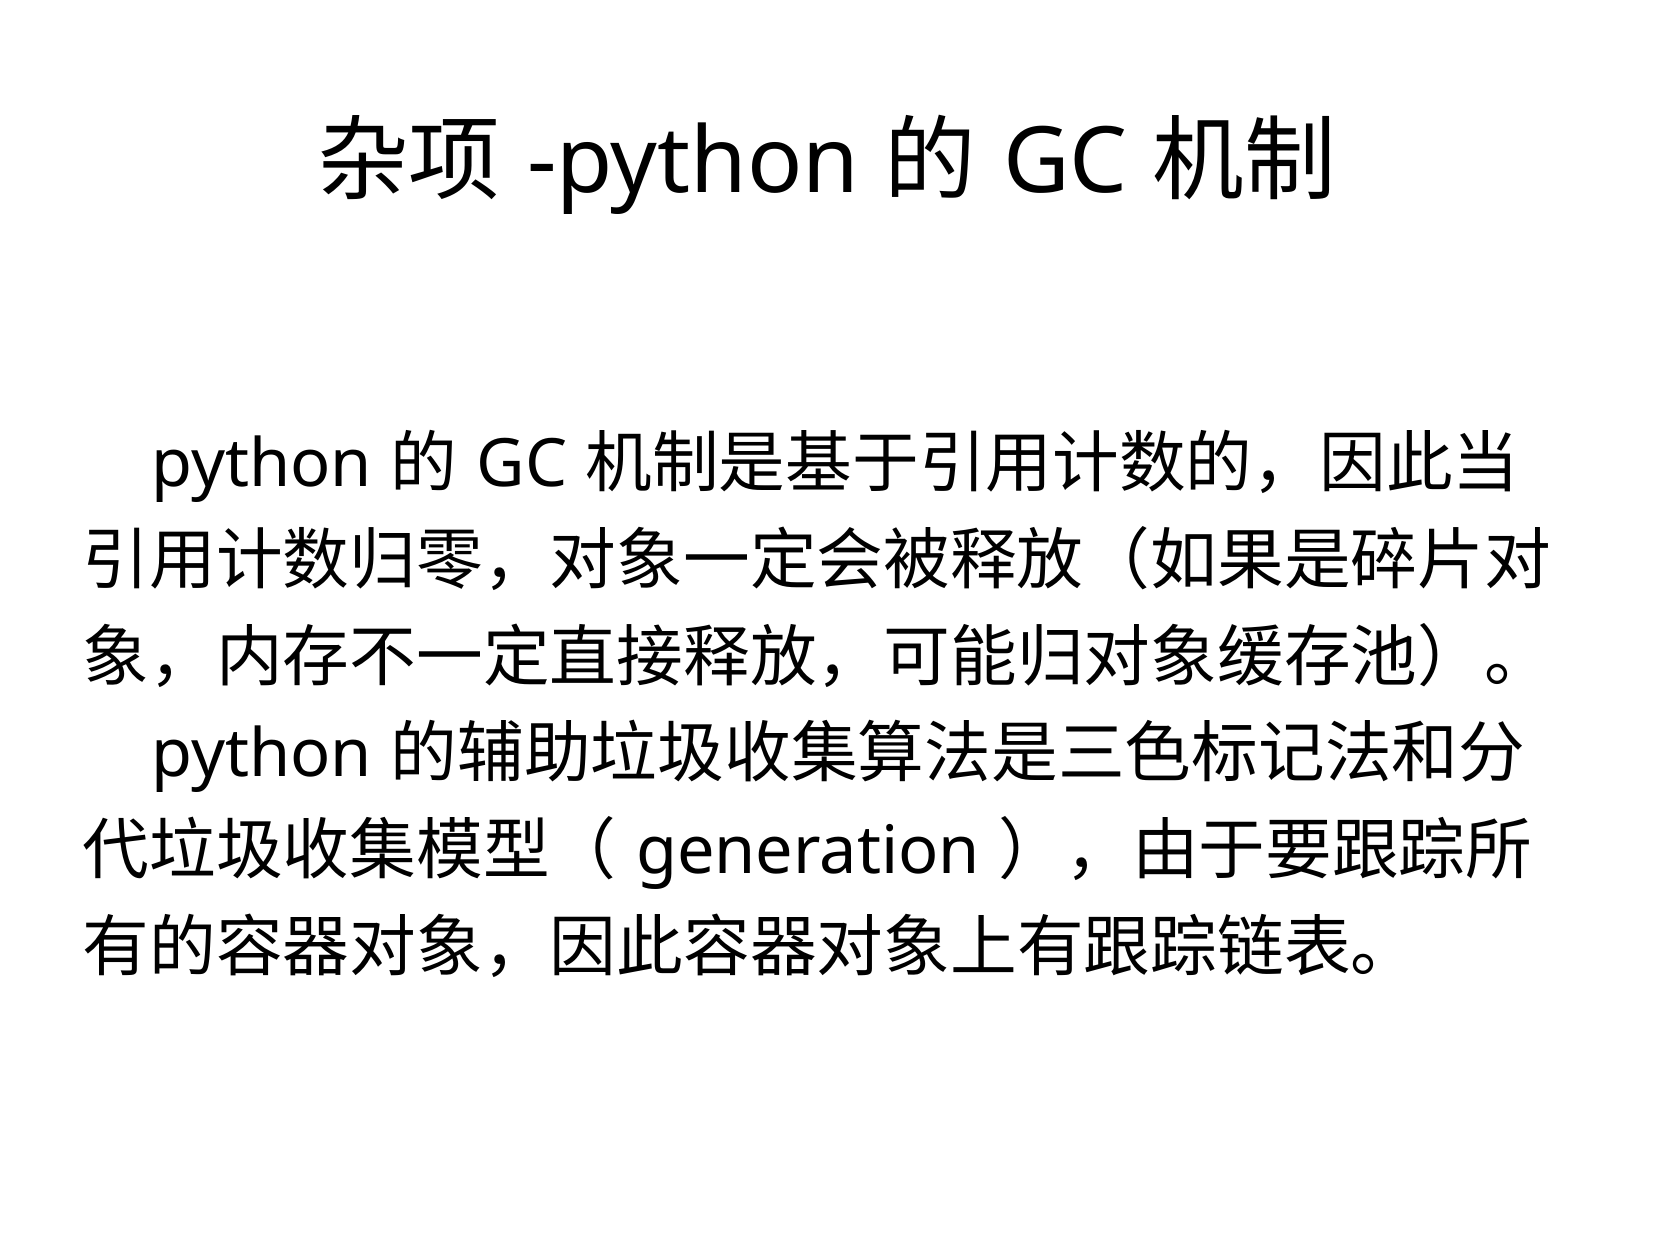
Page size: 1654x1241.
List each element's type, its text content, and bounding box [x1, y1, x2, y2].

title 杂项-python的GC机制 [82, 56, 1571, 250]
subtitle python的GC机制是基于引用计数的，因此当引用计数归零，对象一定会被释放（如果是碎片对象，内存不一定直接释放，可能归对象缓存池）。 python的辅助垃圾收集算法是三色标记法和分代垃圾收集模型（generation），由于要跟踪所有的容器对象，因此容器对象上有跟踪链表。 [82, 297, 1571, 1102]
